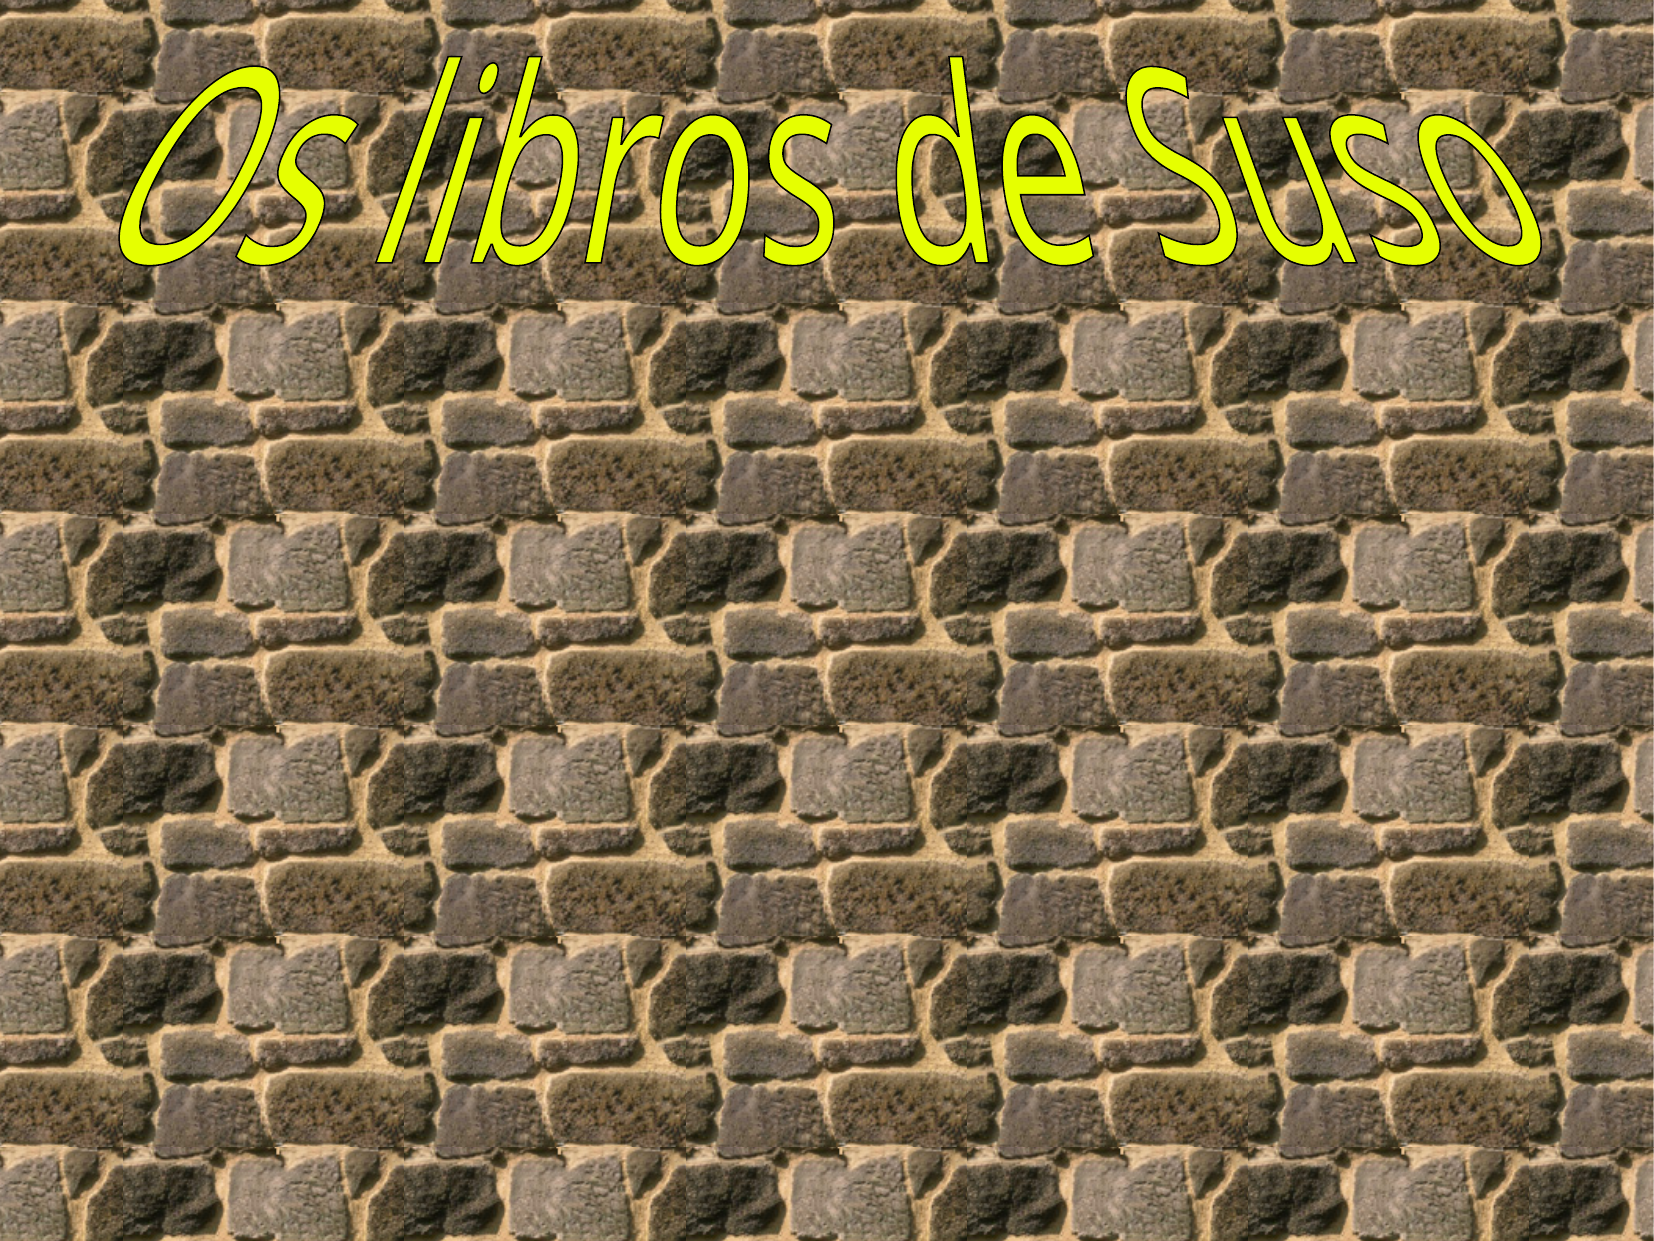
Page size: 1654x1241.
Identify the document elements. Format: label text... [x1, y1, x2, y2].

text_box Os libros de Suso [1222, 117, 1357, 266]
text_box Os libros de Suso [1418, 114, 1542, 266]
text_box Os libros de Suso [1002, 114, 1094, 266]
text_box Os libros de Suso [375, 56, 462, 263]
text_box Os libros de Suso [1126, 66, 1238, 266]
text_box Os libros de Suso [585, 114, 664, 263]
picture [0, 0, 1654, 1241]
text_box Os libros de Suso [471, 56, 579, 266]
text_box Os libros de Suso [660, 114, 749, 266]
text_box Os libros de Suso [763, 114, 834, 266]
text_box Os libros de Suso [119, 66, 280, 266]
text_box Os libros de Suso [1329, 114, 1441, 266]
text_box Os libros de Suso [235, 114, 359, 266]
text_box Os libros de Suso [896, 56, 989, 266]
text_box Os libros de Suso [478, 62, 499, 94]
text_box Os libros de Suso [423, 117, 484, 263]
